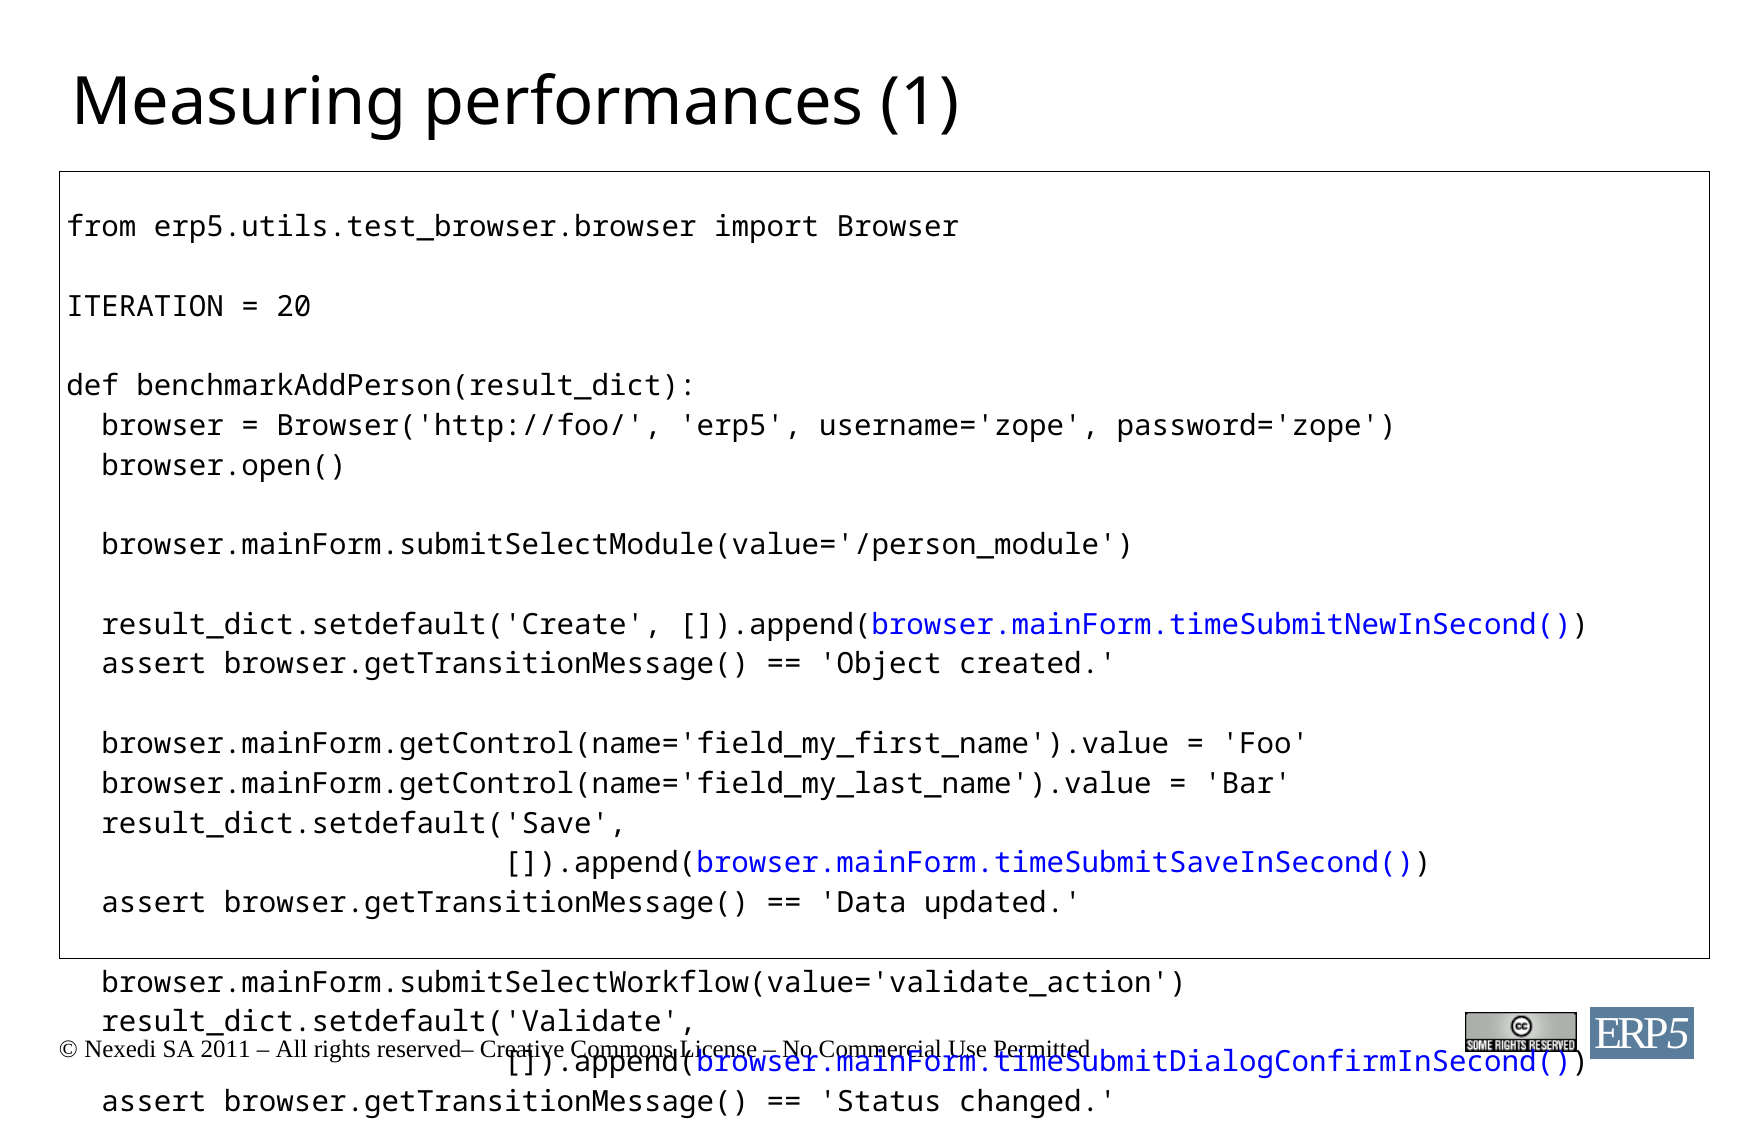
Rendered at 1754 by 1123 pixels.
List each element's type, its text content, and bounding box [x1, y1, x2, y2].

title Measuring performances (1) [71, 59, 1707, 138]
text_box from erp5.utils.test_browser.browser import Browser ITERATION = 20 def benchmarkAddPerson(result_dict): browser = Browser('http://foo/', 'erp5', username='zope', password='zope') browser.open() browser.mainForm.submitSelectModule(value='/person_module') result_dict.setdefault('Create', []).append(browser.mainForm.timeSubmitNewInSecond()) assert browser.getTransitionMessage() == 'Object created.' browser.mainForm.getControl(name='field_my_first_name').value = 'Foo' browser.mainForm.getControl(name='field_my_last_name').value = 'Bar' result_dict.setdefault('Save', []).append(browser.mainForm.timeSubmitSaveInSecond()) assert browser.getTransitionMessage() == 'Data updated.' browser.mainForm.submitSelectWorkflow(value='validate_action') result_dict.setdefault('Validate', []).append(browser.mainForm.timeSubmitDialogConfirmInSecond()) assert browser.getTransitionMessage() == 'Status changed.' [66, 205, 1710, 955]
picture [1465, 1012, 1577, 1052]
